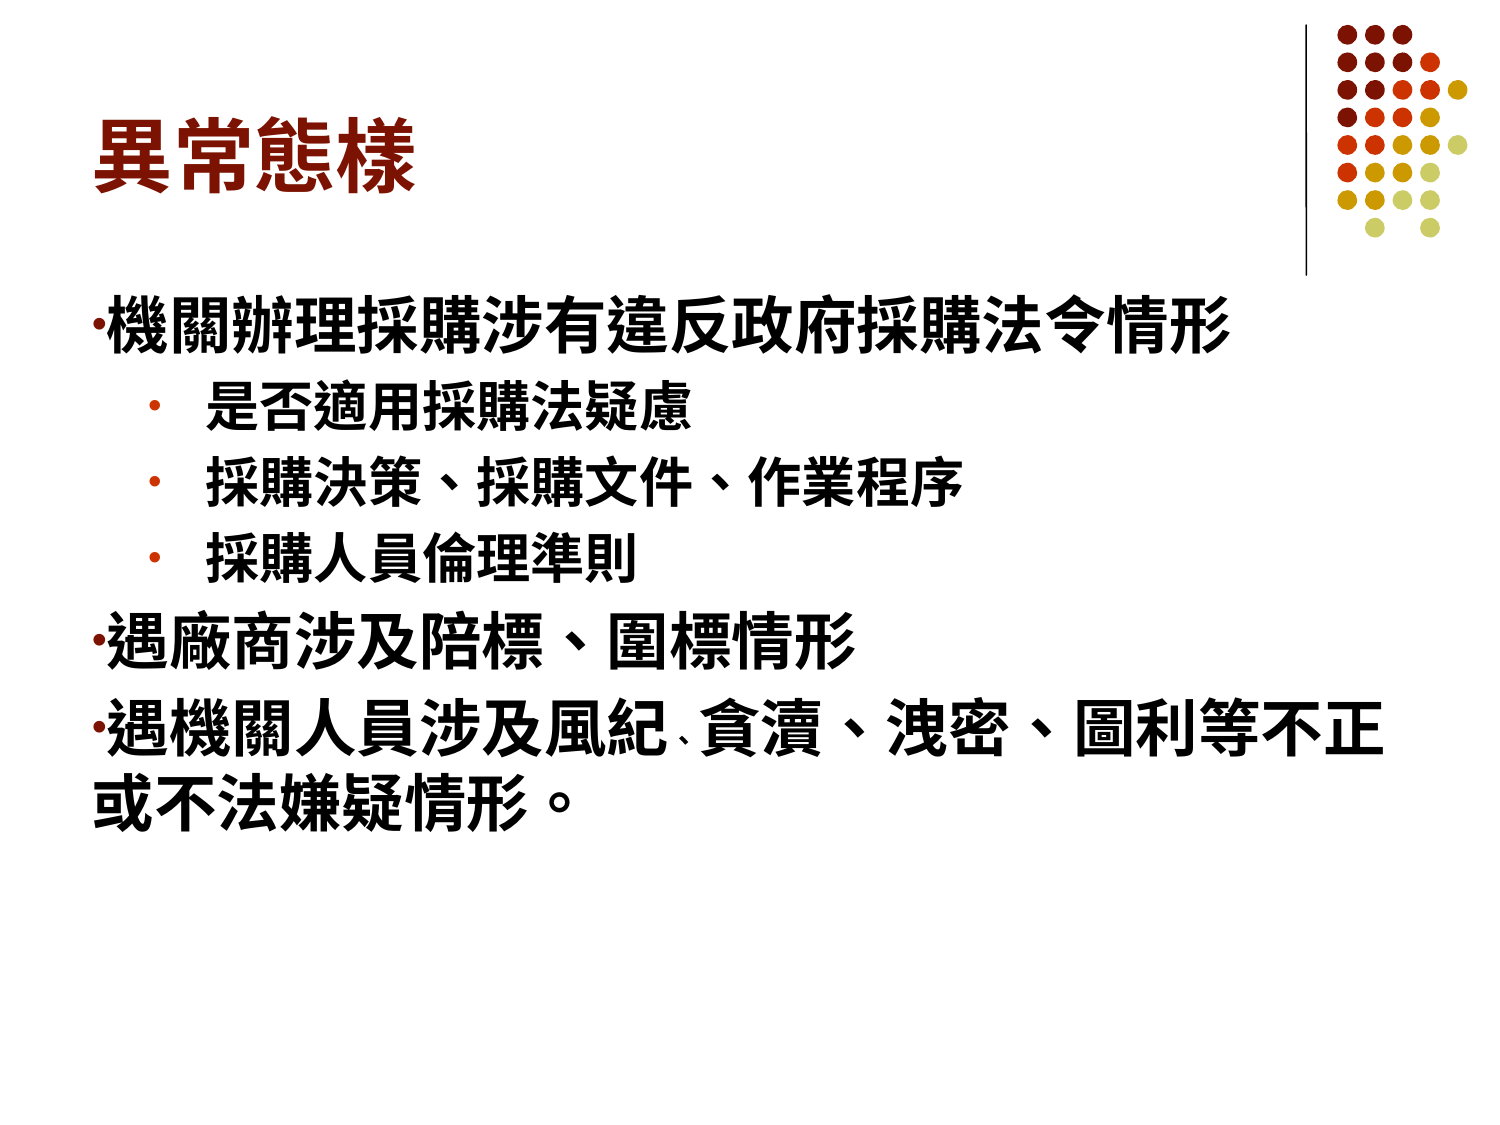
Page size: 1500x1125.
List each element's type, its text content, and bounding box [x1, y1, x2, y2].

title 異常態樣 [76, 0, 1315, 213]
list 機關辦理採購涉有違反政府採購法令情形 是否適用採購法疑慮 採購決策、採購文件、作業程序 採購人員倫理準則 遇廠商涉及陪標、圍標情形 遇機關人員涉及風紀、貪瀆、洩密、圖利等不正或不法嫌疑情形。 [76, 278, 1427, 1003]
